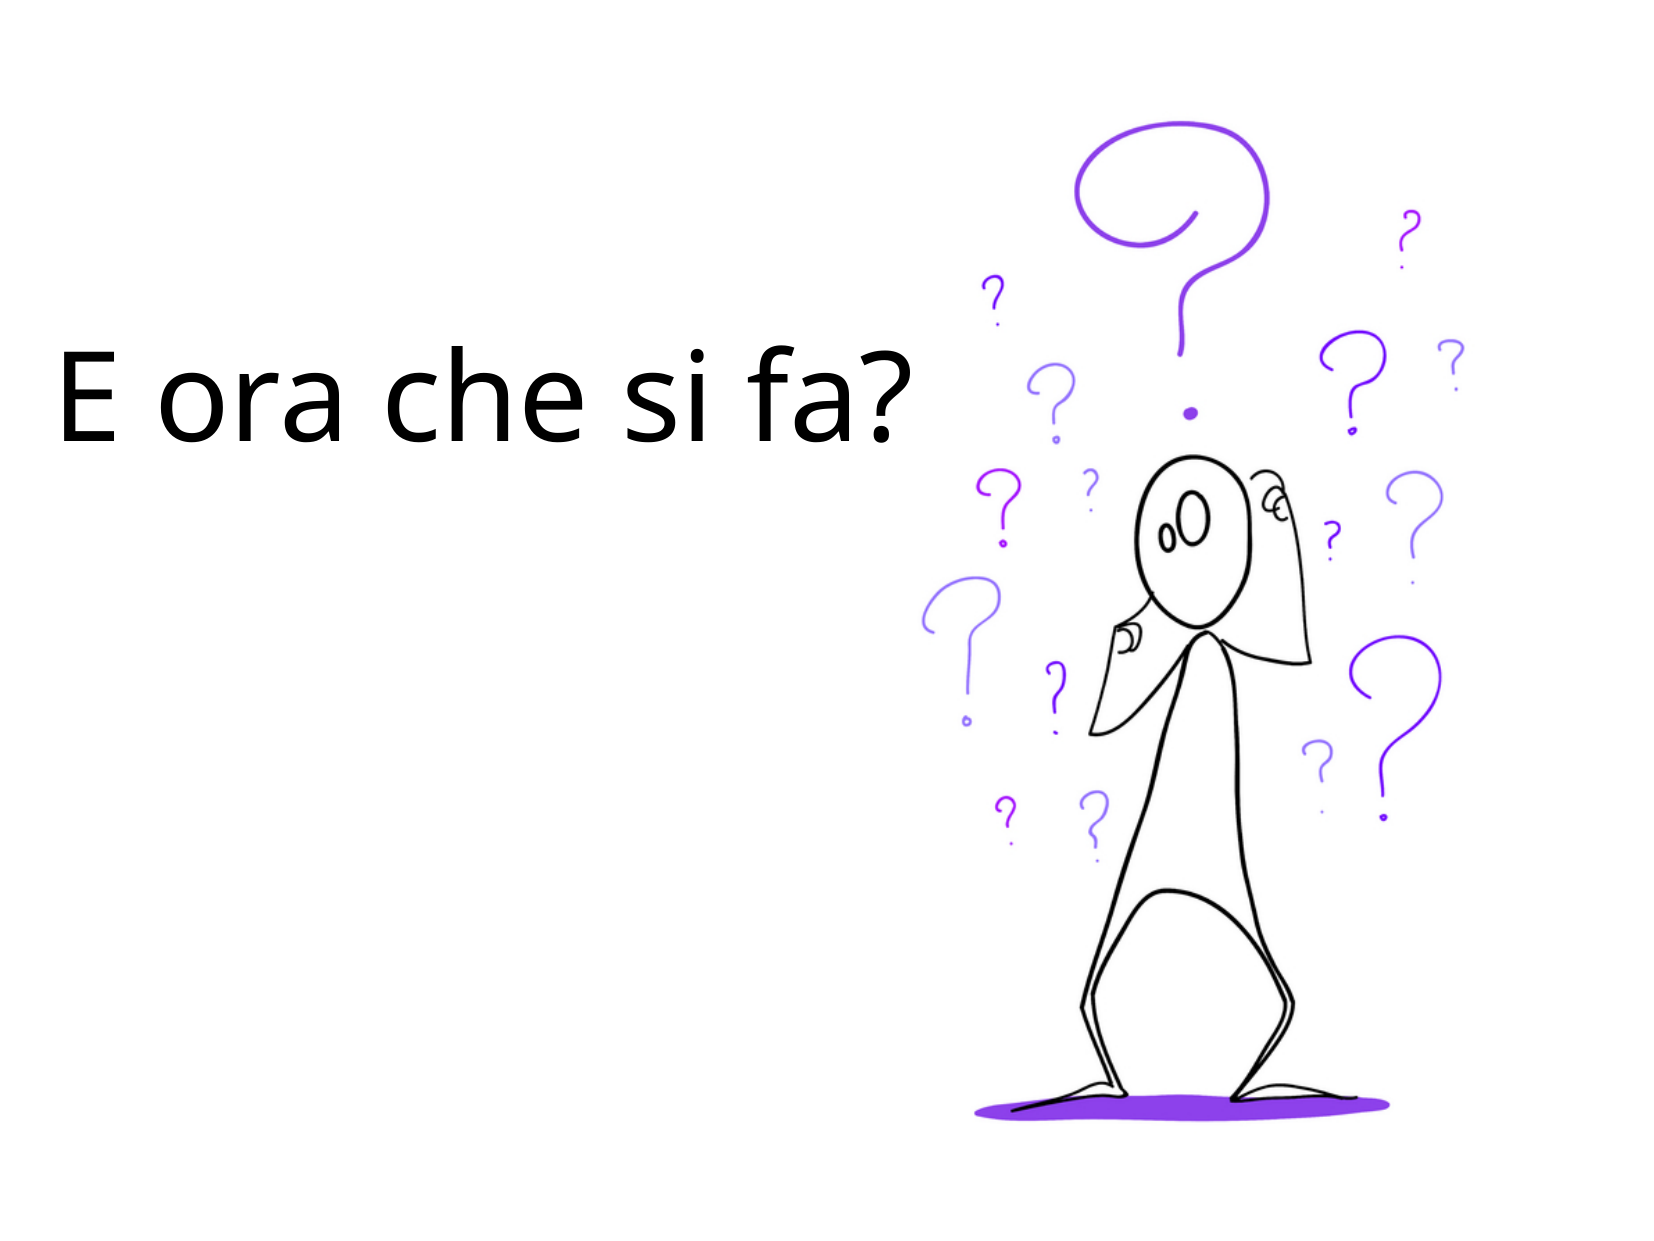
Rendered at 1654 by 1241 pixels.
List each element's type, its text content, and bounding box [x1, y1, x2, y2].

picture [890, 361, 899, 388]
text_box E ora che si fa? [37, 300, 890, 456]
picture [808, 67, 1577, 1178]
